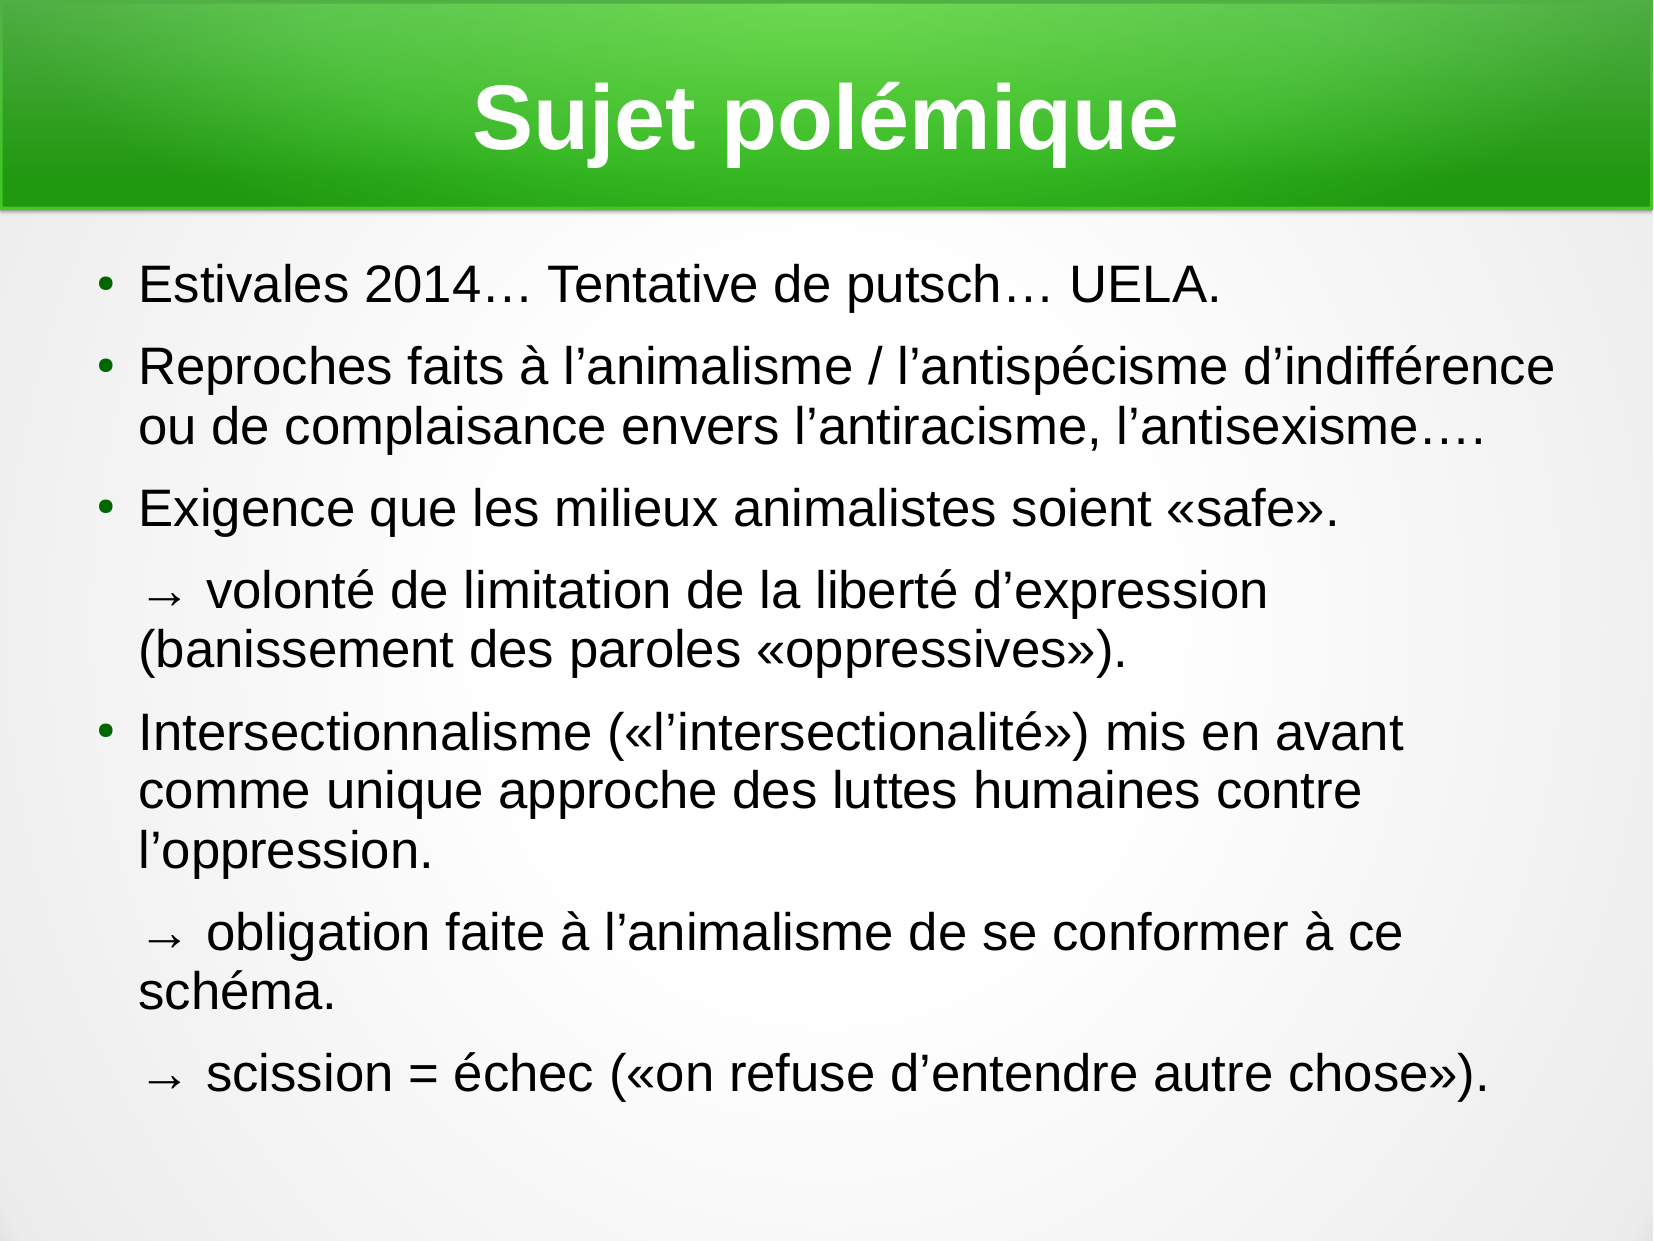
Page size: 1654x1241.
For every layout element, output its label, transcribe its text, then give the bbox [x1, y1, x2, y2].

list Estivales 2014… Tentative de putsch… UELA. Reproches faits à l’animalisme / l’antispécisme d’indifférence ou de complaisance envers l’antiracisme, l’antisexisme…. Exigence que les milieux animalistes soient «safe». → volonté de limitation de la liberté d’expression (banissement des paroles «oppressives»). Intersectionnalisme («l’intersectionalité») mis en avant comme unique approche des luttes humaines contre l’oppression. → obligation faite à l’animalisme de se conformer à ce schéma. → scission = échec («on refuse d’entendre autre chose»). [82, 255, 1571, 1156]
title Sujet polémique [82, 47, 1571, 190]
